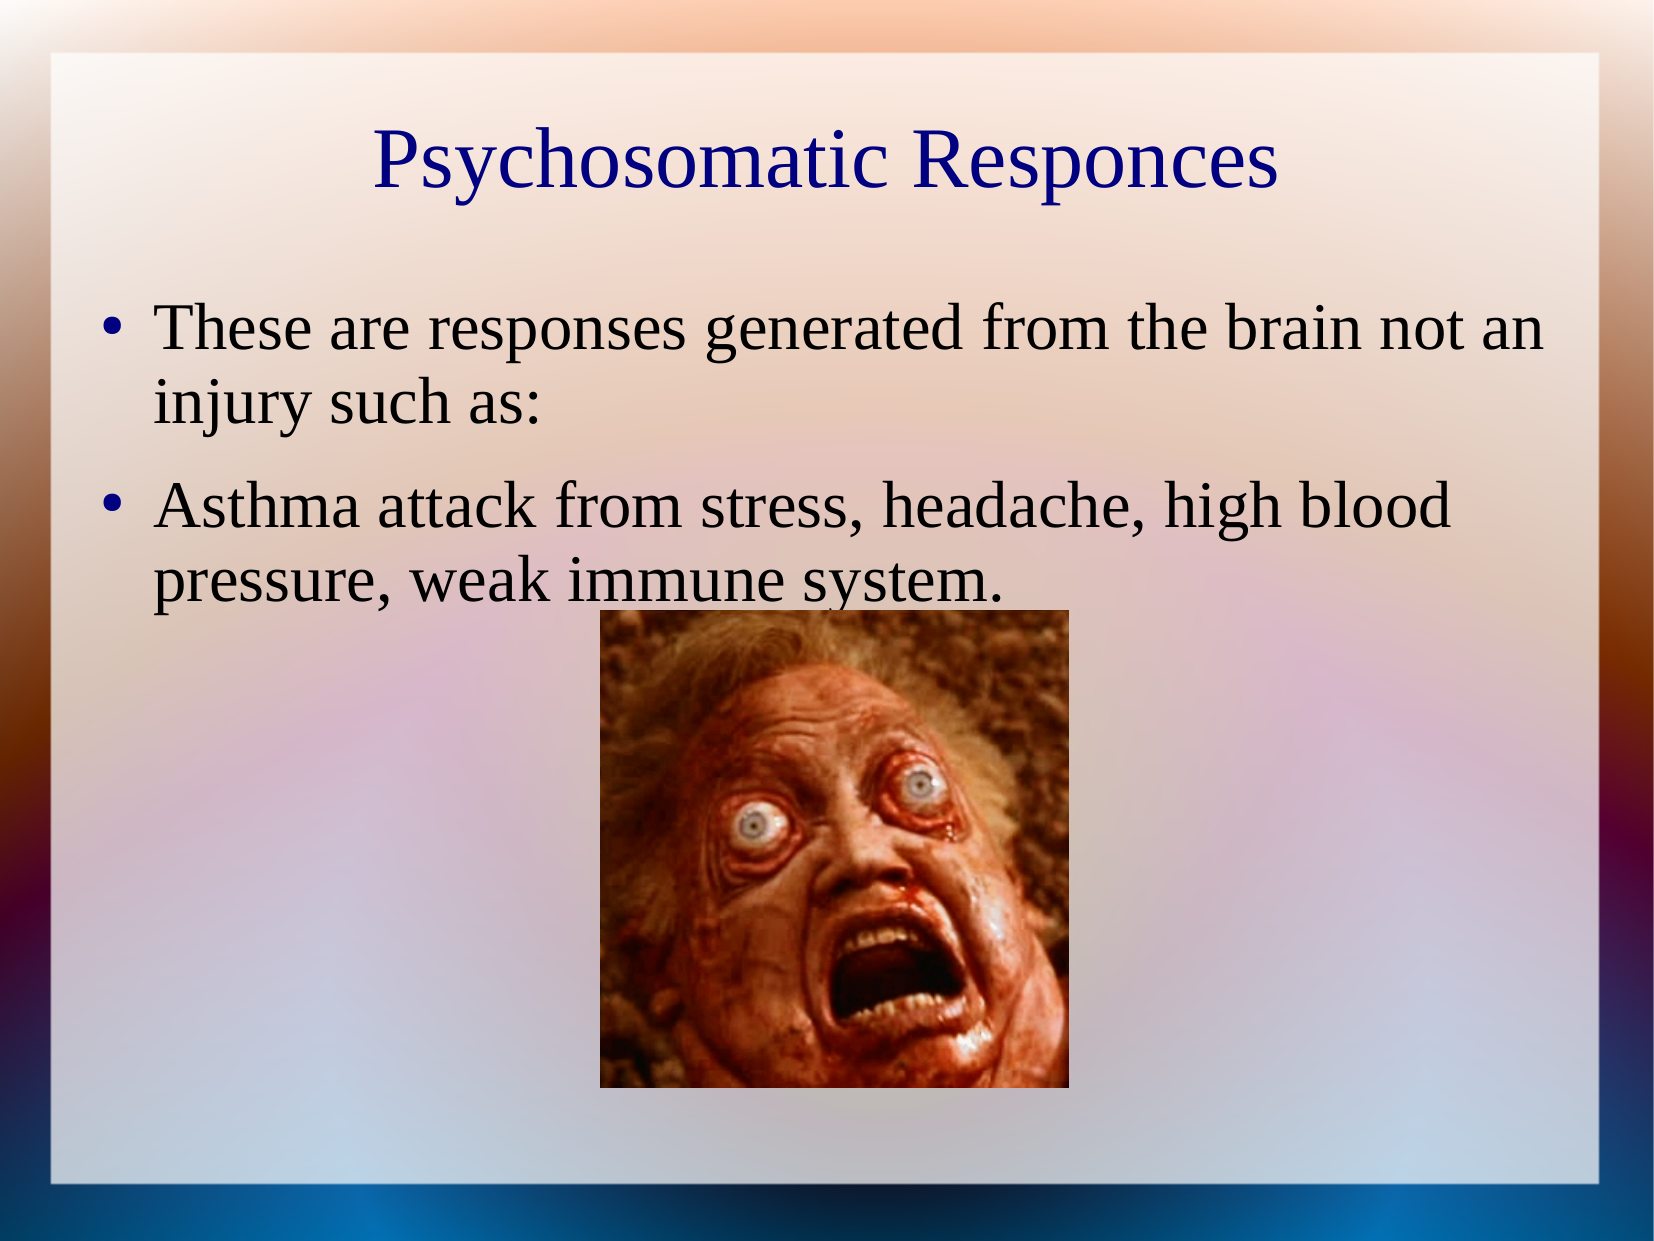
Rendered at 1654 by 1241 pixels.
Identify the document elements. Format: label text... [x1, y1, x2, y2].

picture [0, 0, 1654, 1241]
title Psychosomatic Responces [82, 55, 1571, 263]
list These are responses generated from the brain not an injury such as: Asthma attack from stress, headache, high blood pressure, weak immune system. [82, 290, 1571, 1034]
